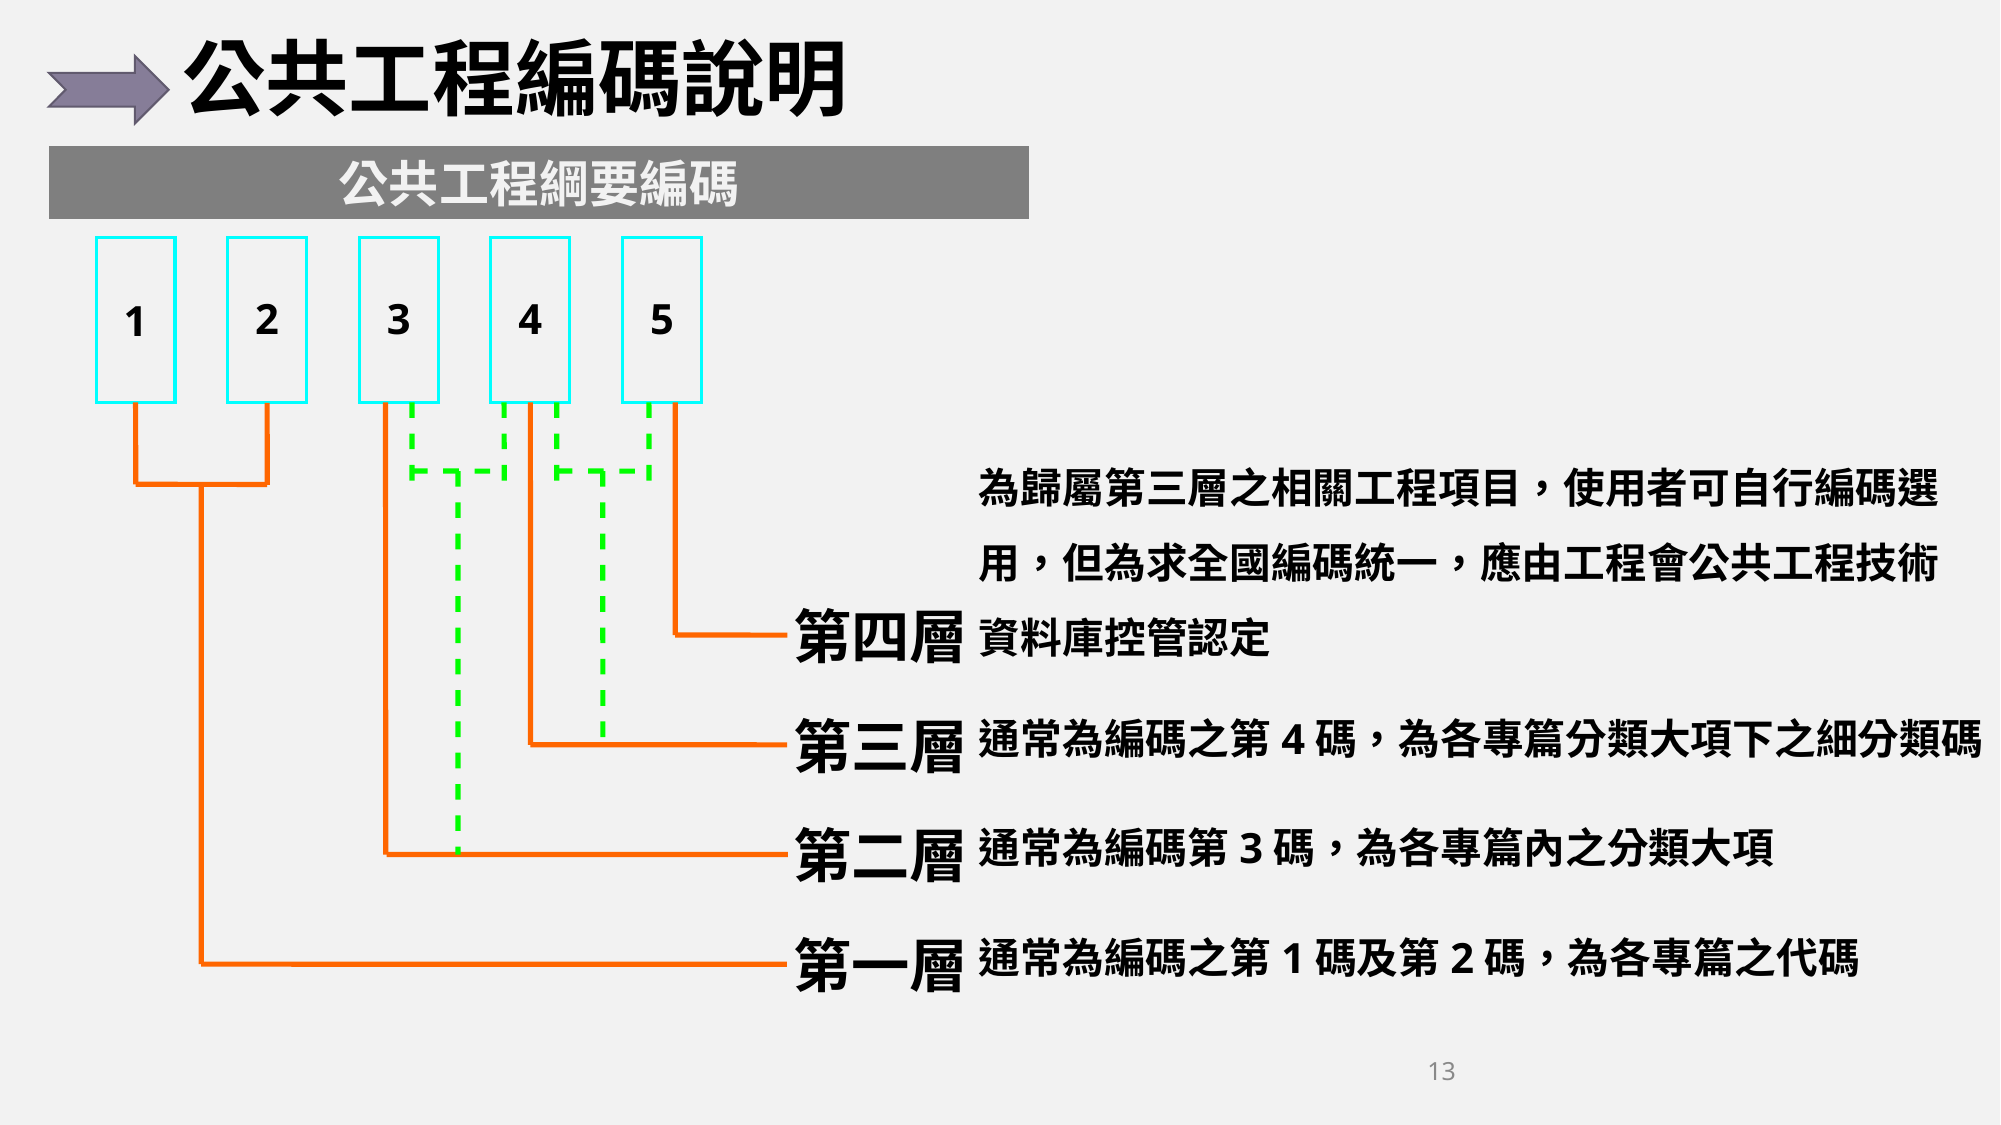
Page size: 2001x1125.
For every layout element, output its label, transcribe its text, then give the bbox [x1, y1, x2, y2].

text_box 公共工程編碼說明 [167, 18, 1375, 135]
text_box 第一層 [787, 909, 1018, 1006]
text_box 13 [1412, 1042, 1863, 1103]
text_box 公共工程綱要編碼 [49, 146, 1029, 219]
text_box 5 [622, 237, 702, 403]
text_box 通常為編碼第3碼，為各專篇內之分類大項 [964, 815, 1790, 880]
text_box 第三層 [787, 689, 1018, 786]
text_box 通常為編碼之第4碼，為各專篇分類大項下之細分類碼 [964, 705, 1998, 770]
text_box 第四層 [787, 580, 1018, 677]
text_box [48, 55, 167, 124]
text_box 2 [227, 237, 307, 403]
text_box 1 [96, 237, 175, 403]
text_box 4 [490, 237, 570, 403]
text_box 第二層 [787, 799, 1018, 896]
text_box 3 [359, 237, 439, 403]
text_box 通常為編碼之第1碼及第2碼，為各專篇之代碼 [964, 924, 1885, 990]
text_box 為歸屬第三層之相關工程項目，使用者可自行編碼選用，但為求全國編碼統一，應由工程會公共工程技術資料庫控管認定 [964, 430, 1964, 670]
